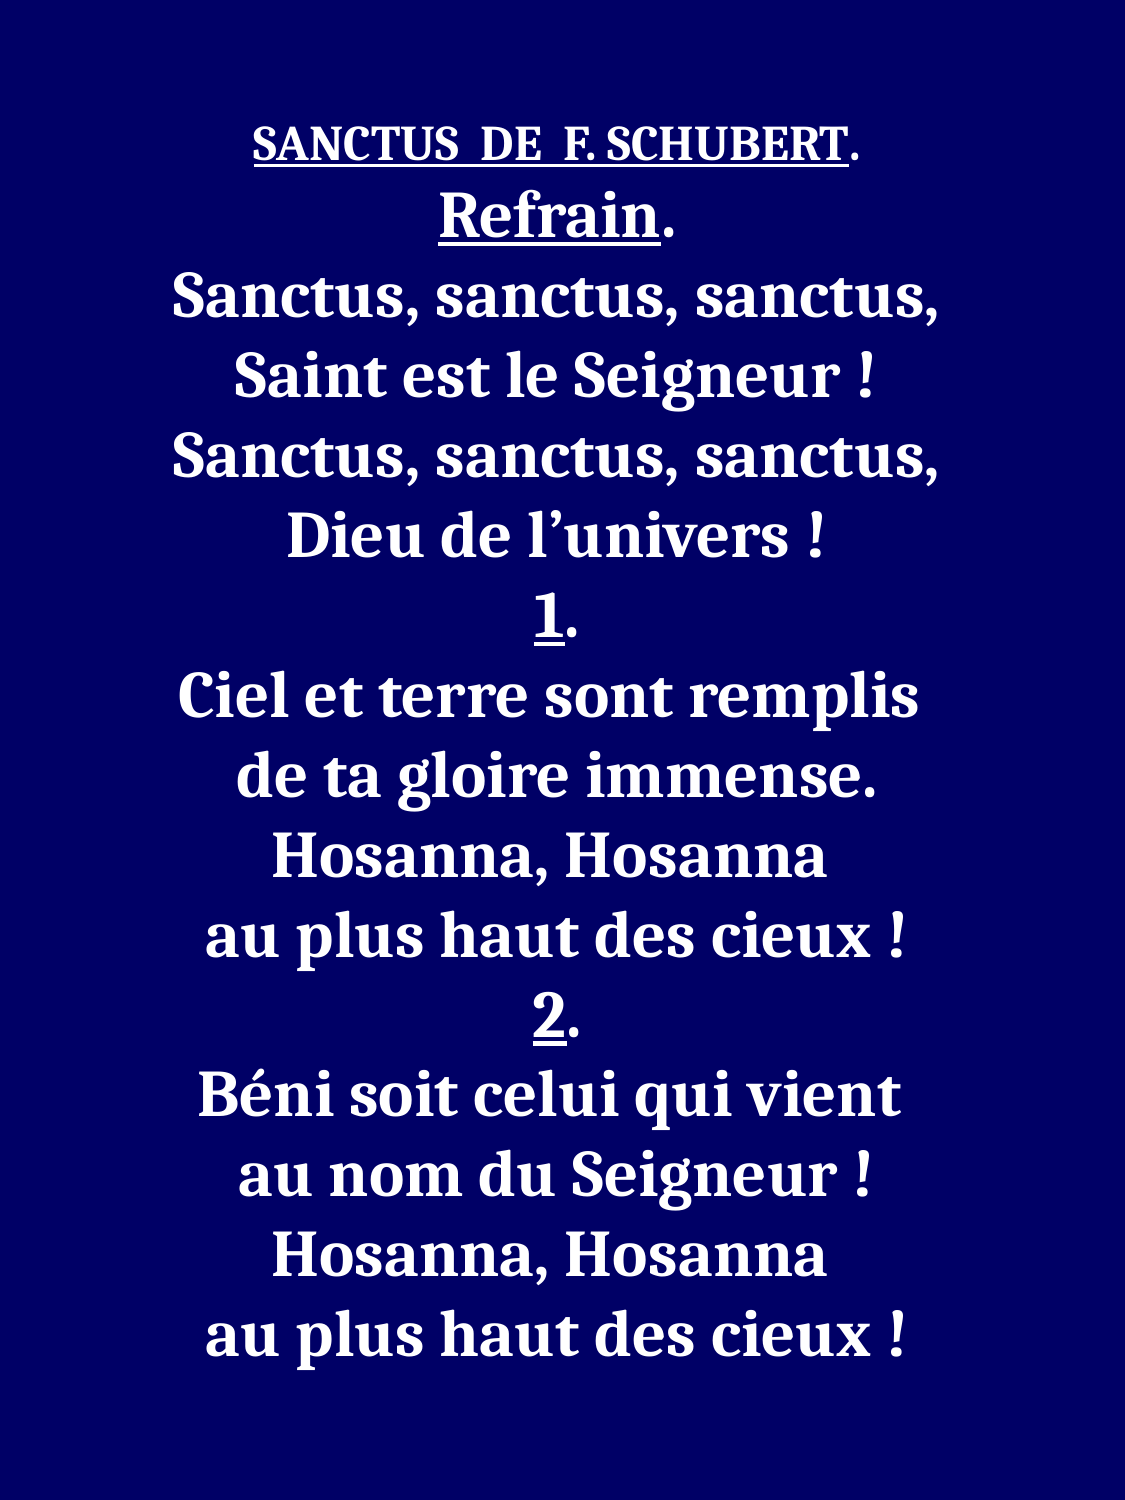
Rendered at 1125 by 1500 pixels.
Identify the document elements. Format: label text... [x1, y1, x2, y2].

text_box SANCTUS DE F. SCHUBERT. Refrain. Sanctus, sanctus, sanctus, Saint est le Seigneur ! Sanctus, sanctus, sanctus, Dieu de l’univers ! 1. Ciel et terre sont remplis de ta gloire immense. Hosanna, Hosanna au plus haut des cieux ! 2. Béni soit celui qui vient au nom du Seigneur ! Hosanna, Hosanna au plus haut des cieux ! [16, 23, 1099, 1458]
